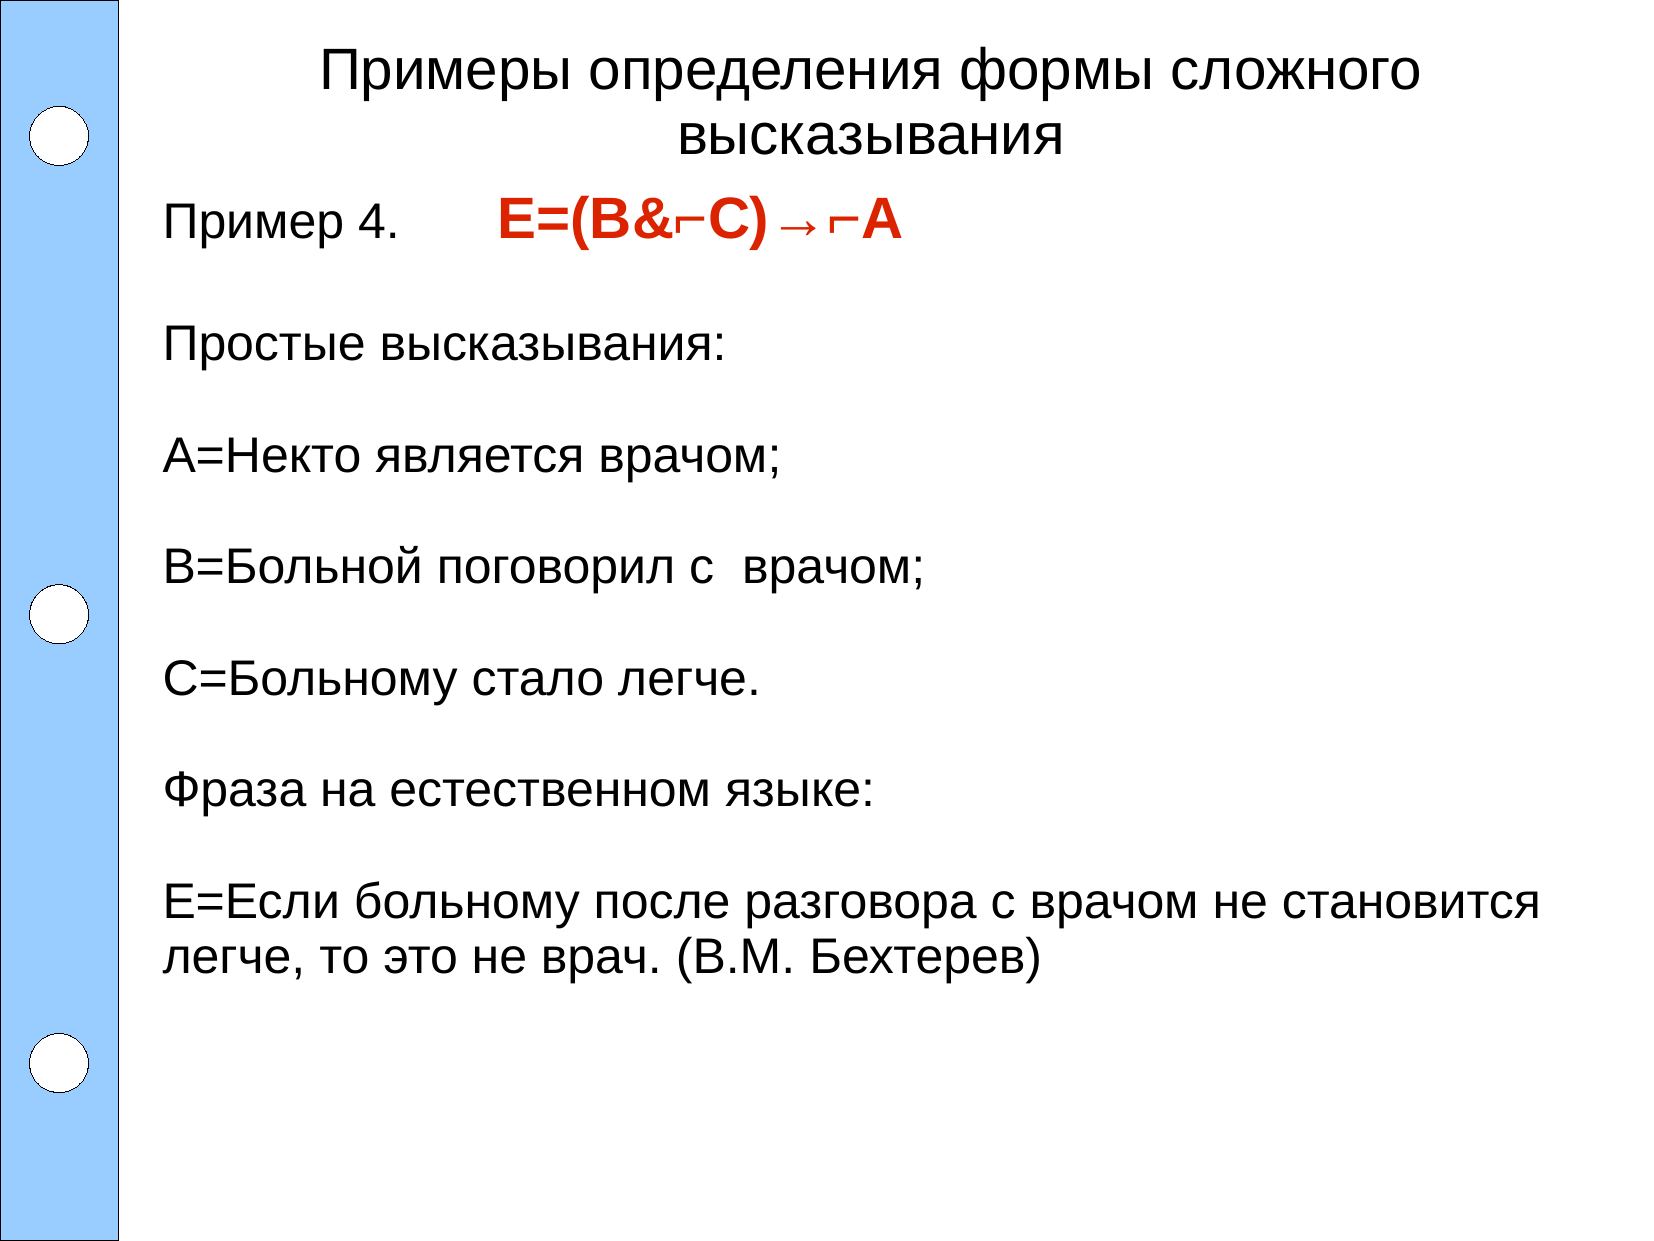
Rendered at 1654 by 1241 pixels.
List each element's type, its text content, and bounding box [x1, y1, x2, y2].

text_box Примеры определения формы сложного высказывания [147, 29, 1595, 174]
text_box [0, 0, 119, 1241]
text_box Пример 4. Е=(B&⌐C)→⌐А Простые высказывания: А=Некто является врачом; В=Больной поговорил с врачом; С=Больному стало легче. Фраза на естественном языке: Е=Если больному после разговора с врачом не становится легче, то это не врач. (В.М. Бехтерев) [147, 177, 1654, 1093]
